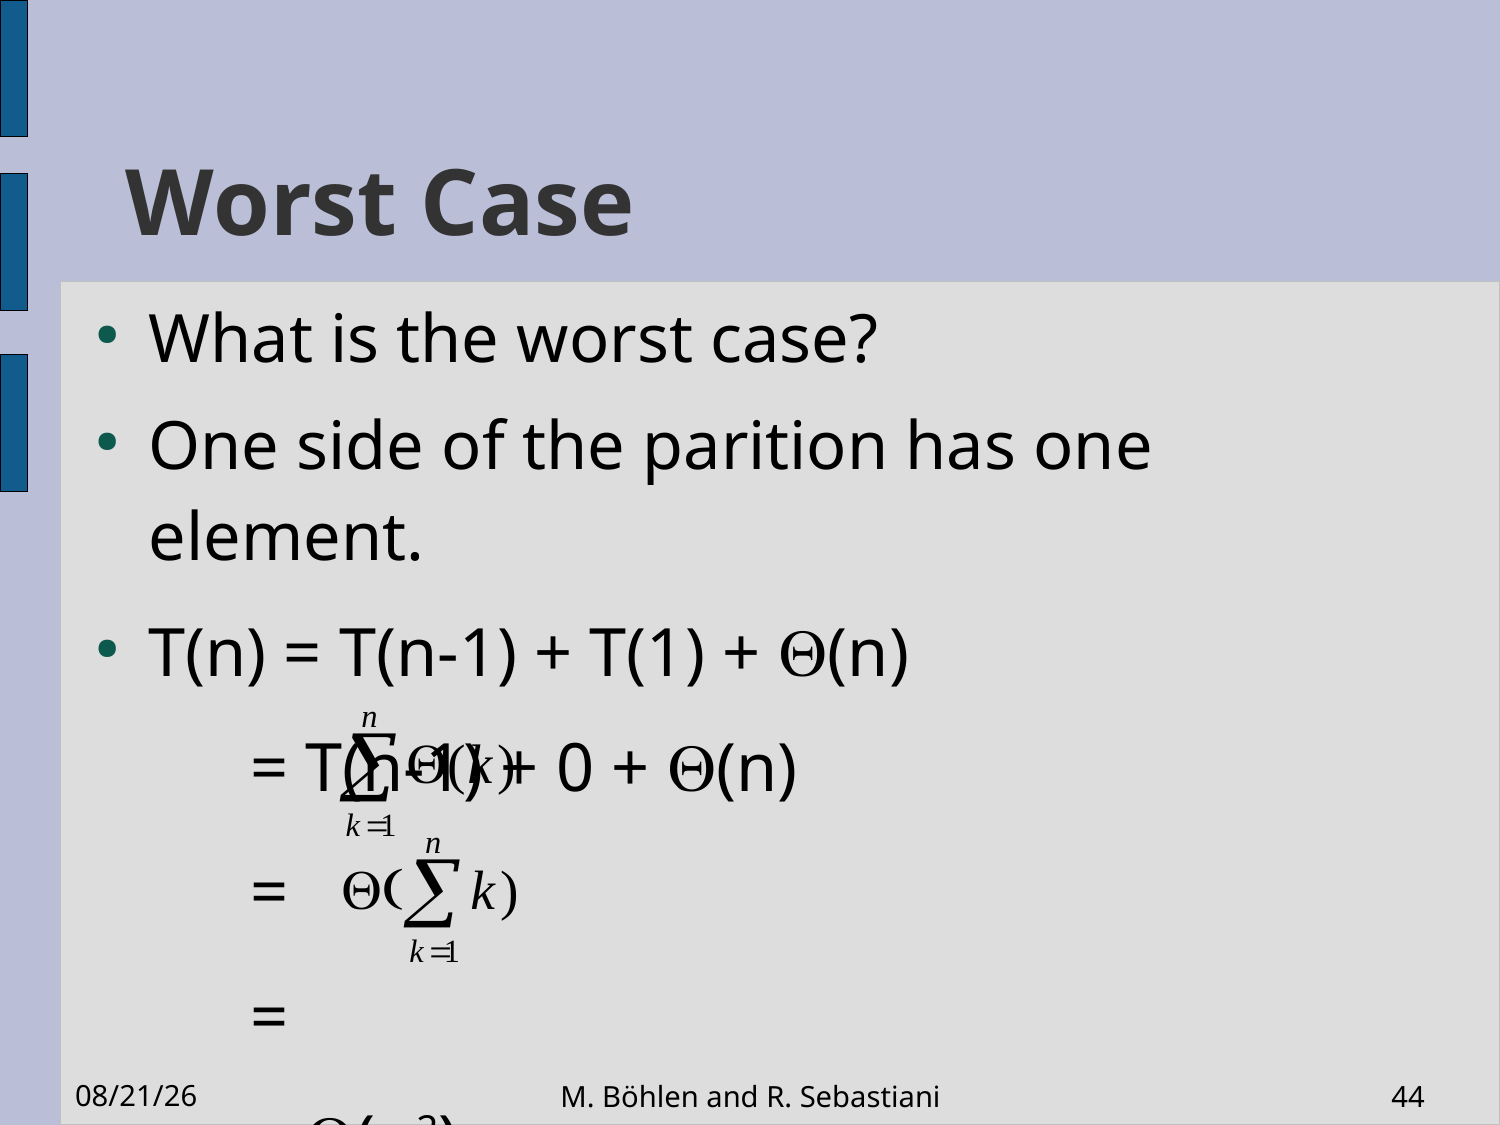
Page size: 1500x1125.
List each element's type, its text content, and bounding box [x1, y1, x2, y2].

chart [332, 691, 529, 975]
list What is the worst case? One side of the parition has one element. T(n) = T(n-1) + T(1) + (n) = T(n-1) + 0 + (n) = = = (n2) [62, 283, 1416, 1125]
title Worst Case [110, 67, 1392, 271]
